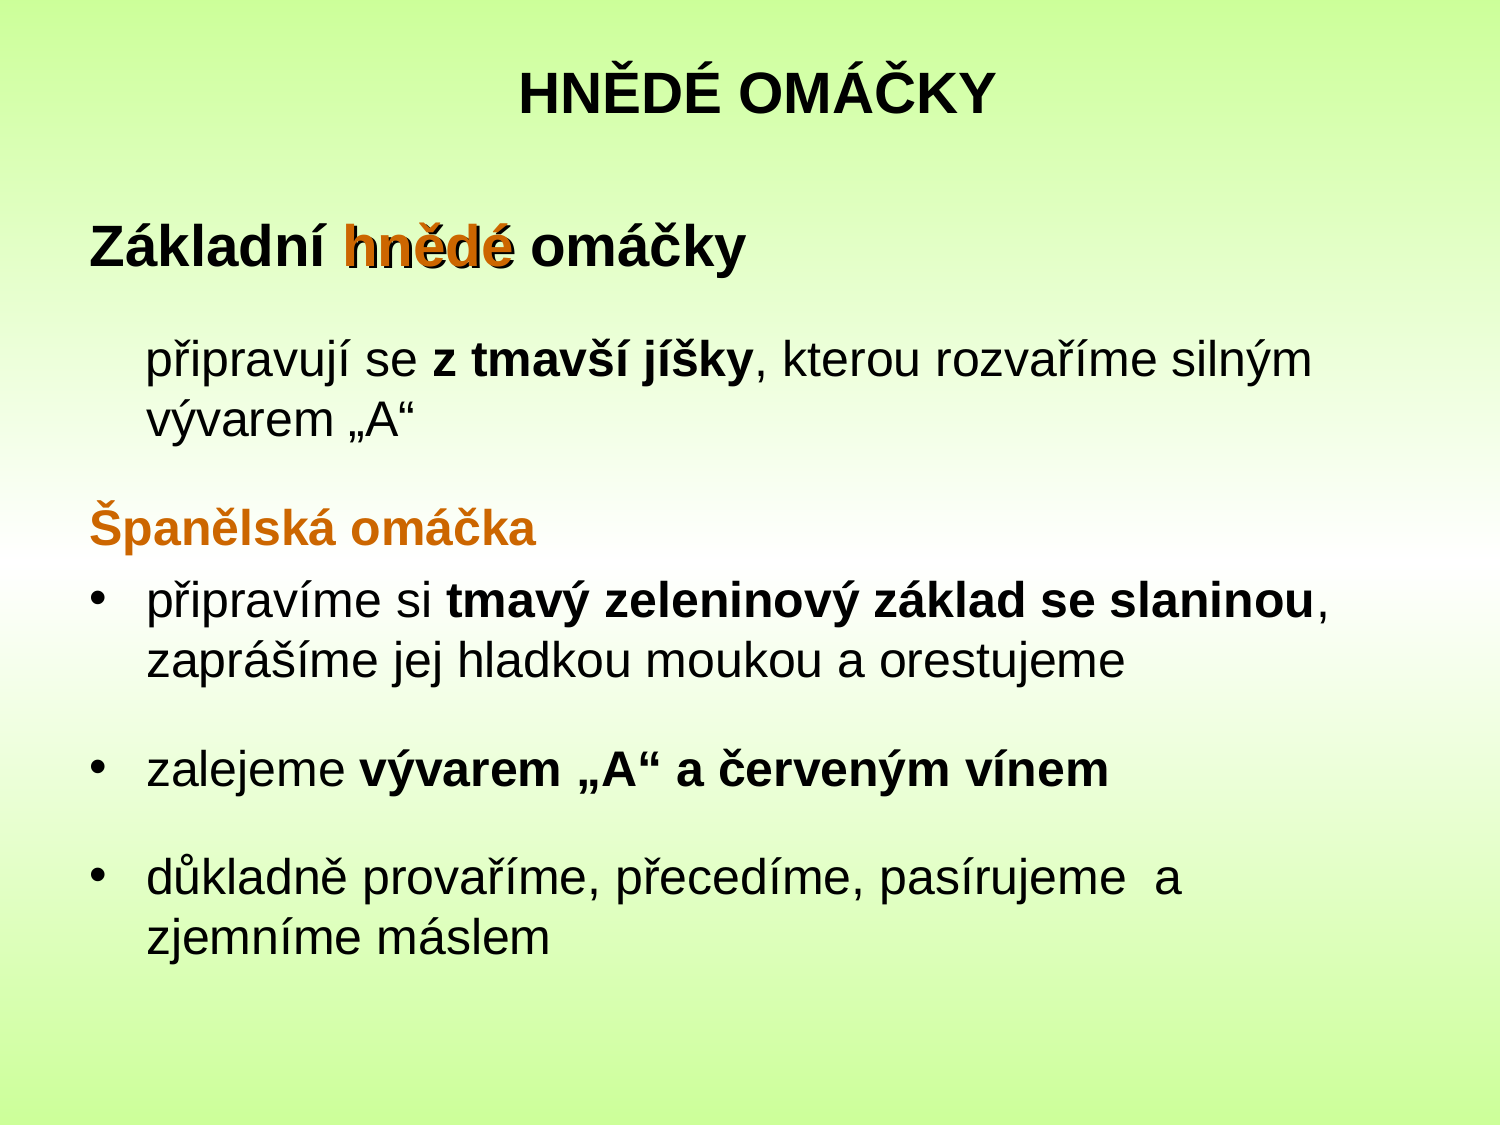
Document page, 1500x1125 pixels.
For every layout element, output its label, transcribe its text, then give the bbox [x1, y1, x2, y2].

title HNĚDÉ OMÁČKY [75, 24, 1426, 155]
list Základní hnědé omáčky připravují se z tmavší jíšky, kterou rozvaříme silným vývarem „A“ Španělská omáčka připravíme si tmavý zeleninový základ se slaninou, zaprášíme jej hladkou moukou a orestujeme zalejeme vývarem „A“ a červeným vínem důkladně provaříme, přecedíme, pasírujeme a zjemníme máslem [75, 200, 1426, 1088]
